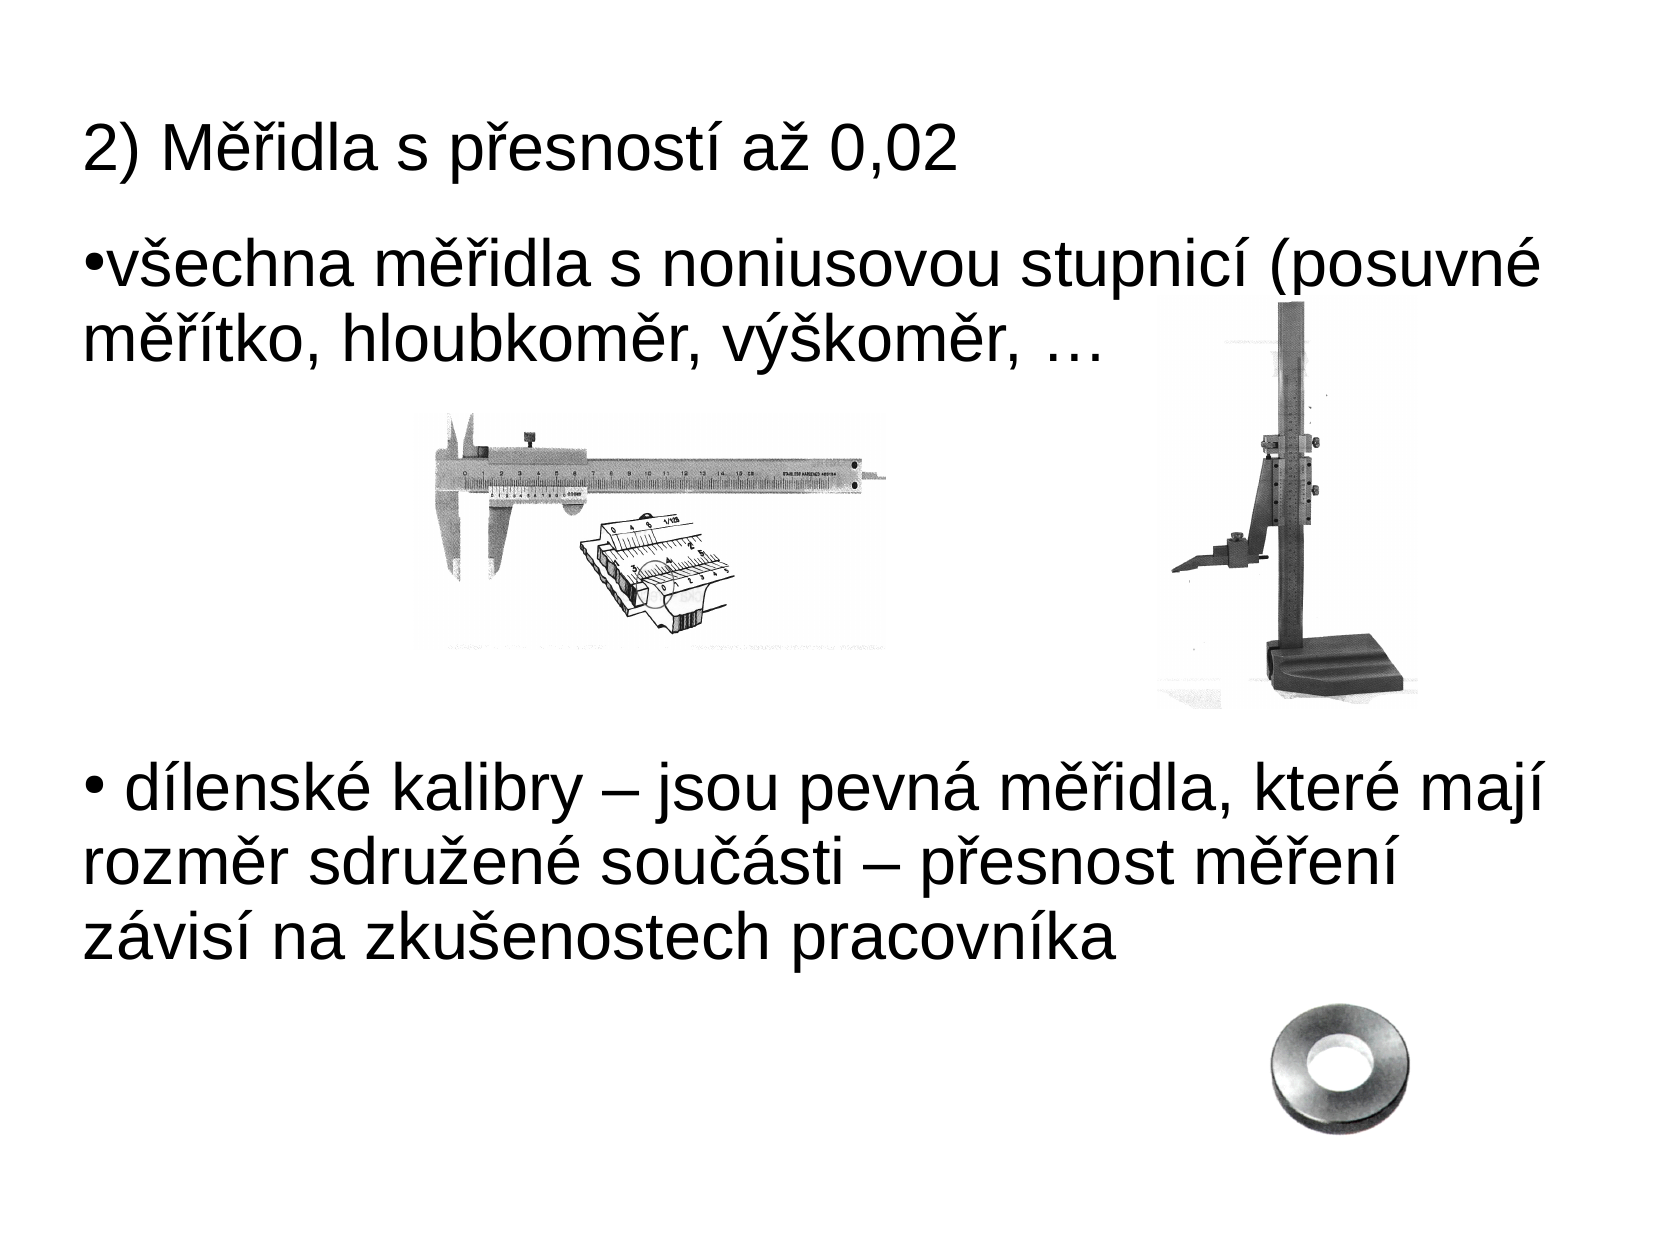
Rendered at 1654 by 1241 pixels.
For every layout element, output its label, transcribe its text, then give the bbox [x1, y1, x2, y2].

picture [1210, 944, 1447, 1182]
subtitle 2) Měřidla s přesností až 0,02 všechna měřidla s noniusovou stupnicí (posuvné měřítko, hloubkoměr, výškoměr, … dílenské kalibry – jsou pevná měřidla, které mají rozměr sdružené součásti – přesnost měření závisí na zkušenostech pracovníka [82, 49, 1571, 1109]
picture [1157, 295, 1418, 709]
picture [413, 413, 886, 650]
